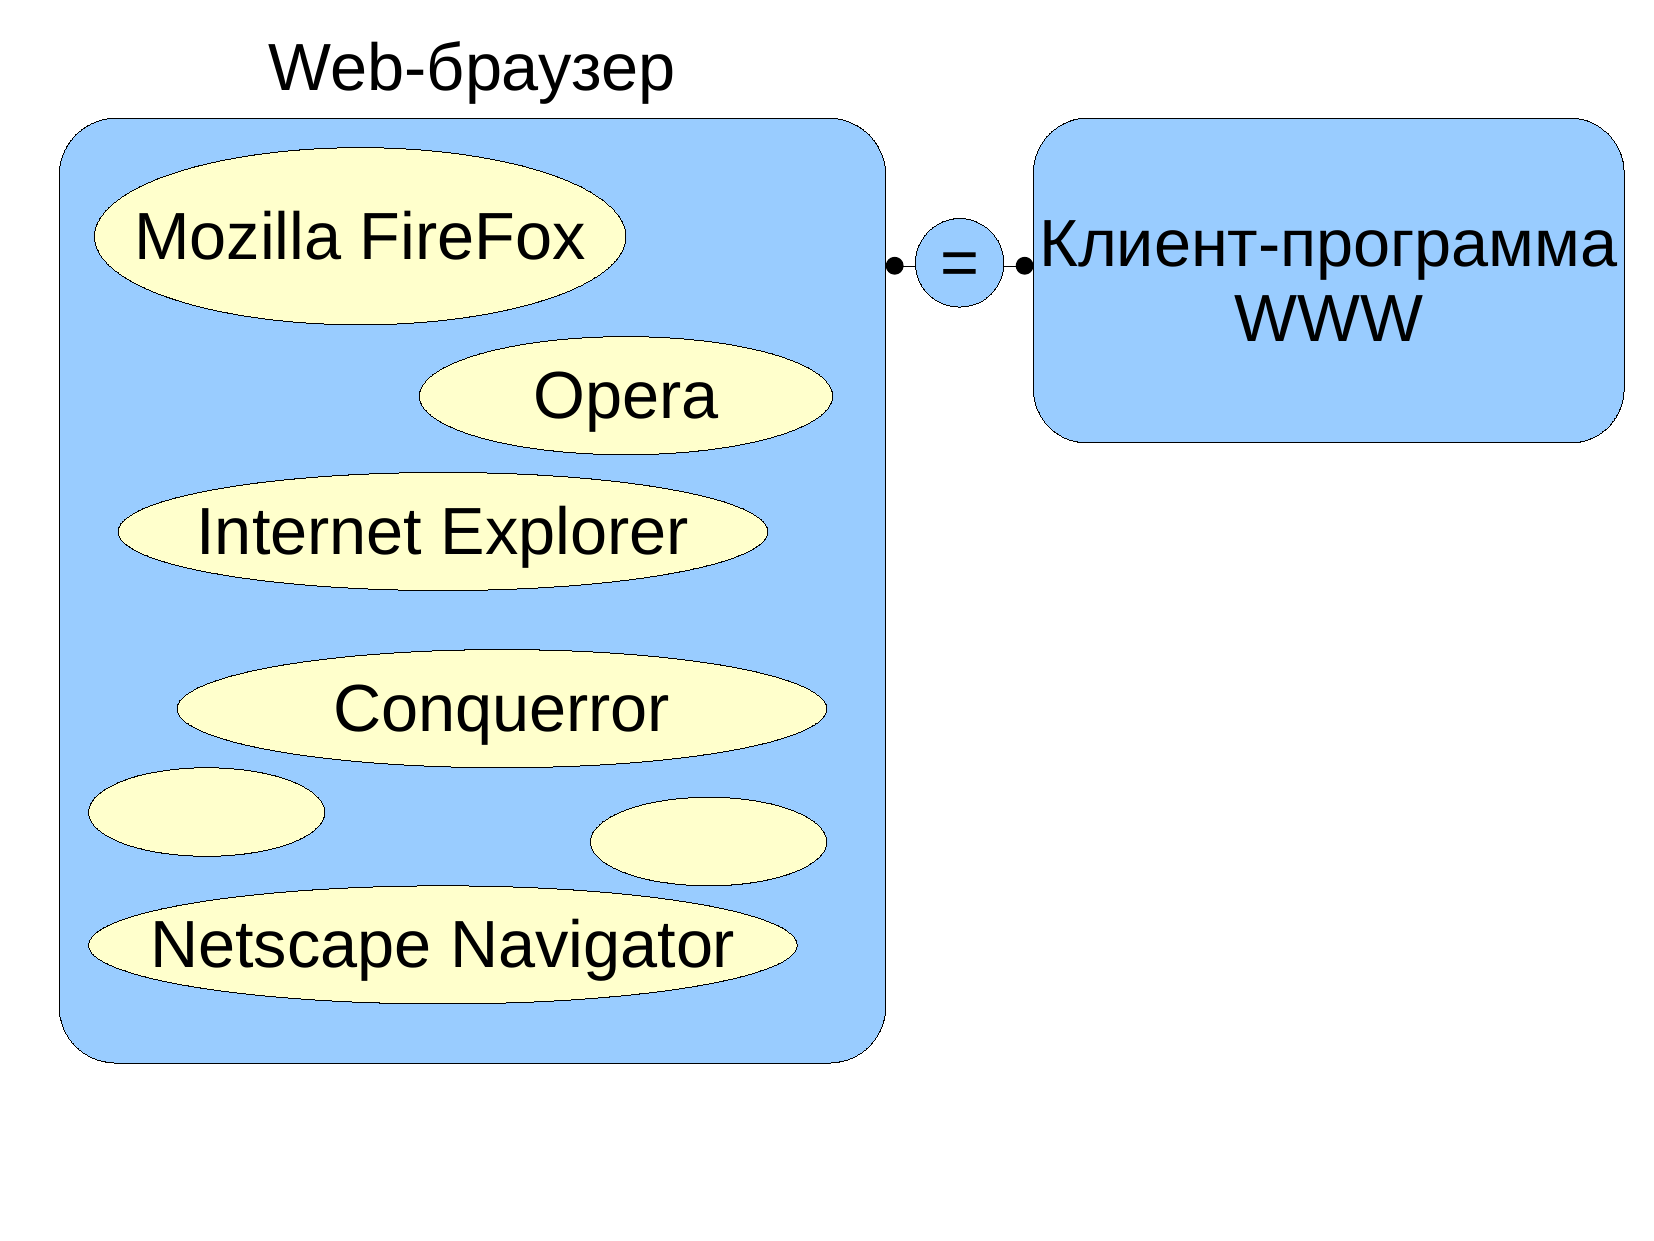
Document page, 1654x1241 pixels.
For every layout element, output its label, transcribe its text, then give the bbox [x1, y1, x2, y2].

text_box [590, 797, 827, 886]
text_box Mozilla FireFox [94, 147, 626, 325]
text_box [88, 767, 325, 857]
text_box Netscape Navigator [88, 885, 798, 1004]
text_box Internet Explorer [118, 472, 768, 591]
text_box Клиент-программа WWW [1033, 118, 1625, 443]
text_box = [915, 218, 1004, 308]
text_box Conquerror [177, 649, 827, 768]
text_box Opera [419, 336, 833, 455]
text_box Web-браузер [59, 118, 886, 1064]
